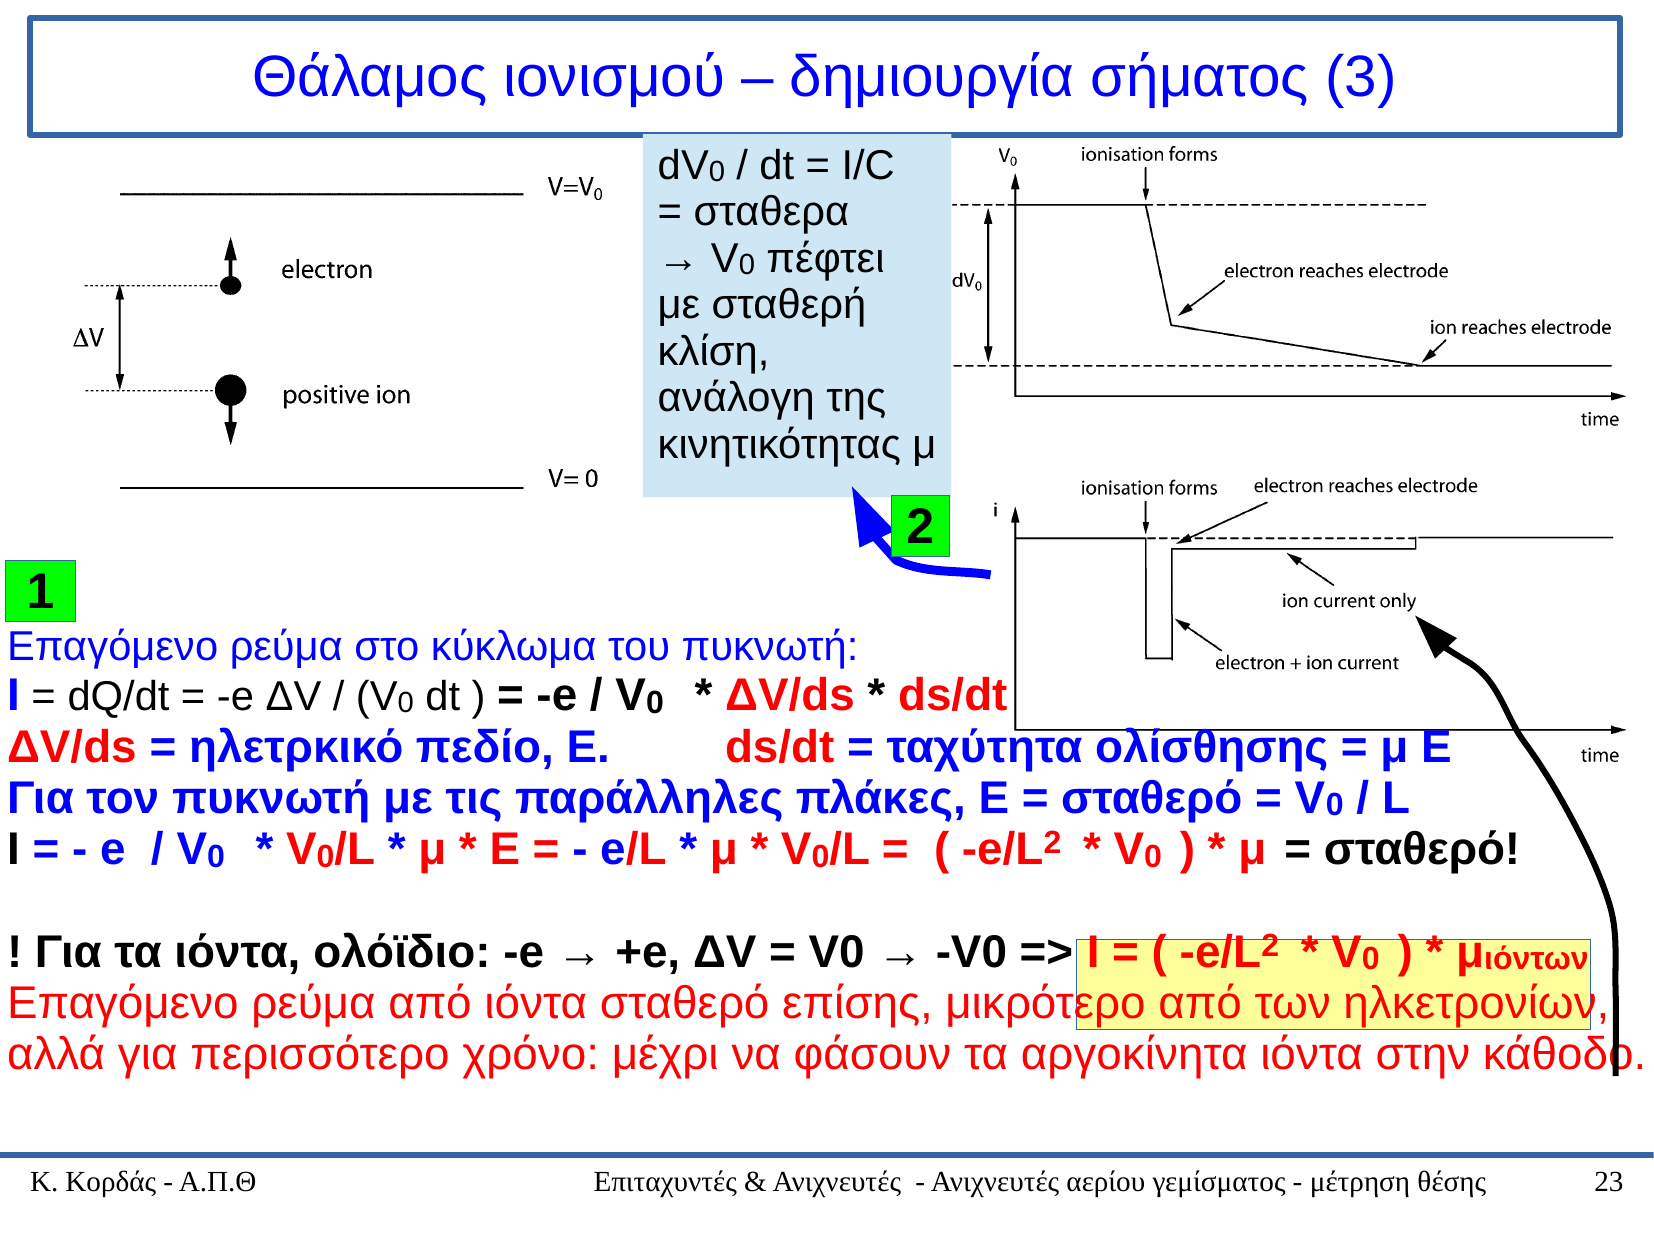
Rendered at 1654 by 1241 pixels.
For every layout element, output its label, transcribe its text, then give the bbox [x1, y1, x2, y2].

picture [73, 177, 602, 489]
text_box dV0 / dt = I/C = σταθερα → V0 πέφτει με σταθερή κλίση, ανάλογη της κινητικότητας μ [642, 134, 951, 498]
text_box Επαγόμενο ρεύμα στο κύκλωμα του πυκνωτή: I = dQ/dt = -e ΔV / (V0 dt ) = -e / V0 * ΔV/ds * ds/dt ΔV/ds = ηλετρκικό πεδίο, Ε. ds/dt = ταχύτητα ολίσθησης = μ Ε Για τον πυκνωτή με τις παράλληλες πλάκες, Ε = σταθερό = V0 / L I = - e / V0 * V0/L * μ * Ε = - e/L * μ * V0/L = ( -e/L2 * V0 ) * μ = σταθερό! ! Για τα ιόντα, ολόϊδιο: -e → +e, ΔV = V0 → -V0 => I = ( -e/L2 * V0 ) * μιόντων Επαγόμενο ρεύμα από ιόντα σταθερό επίσης, μικρότερο από των ηλκετρονίων, αλλά για περισσότερο χρόνο: μέχρι να φάσουν τα αργοκίνητα ιόντα στην κάθοδο. [0, 615, 1654, 1133]
picture [952, 146, 1626, 615]
text_box 1 [5, 560, 76, 622]
title Θάλαμος ιονισμού – δημιουργία σήματος (3) [30, 17, 1621, 136]
text_box 2 [891, 495, 950, 557]
